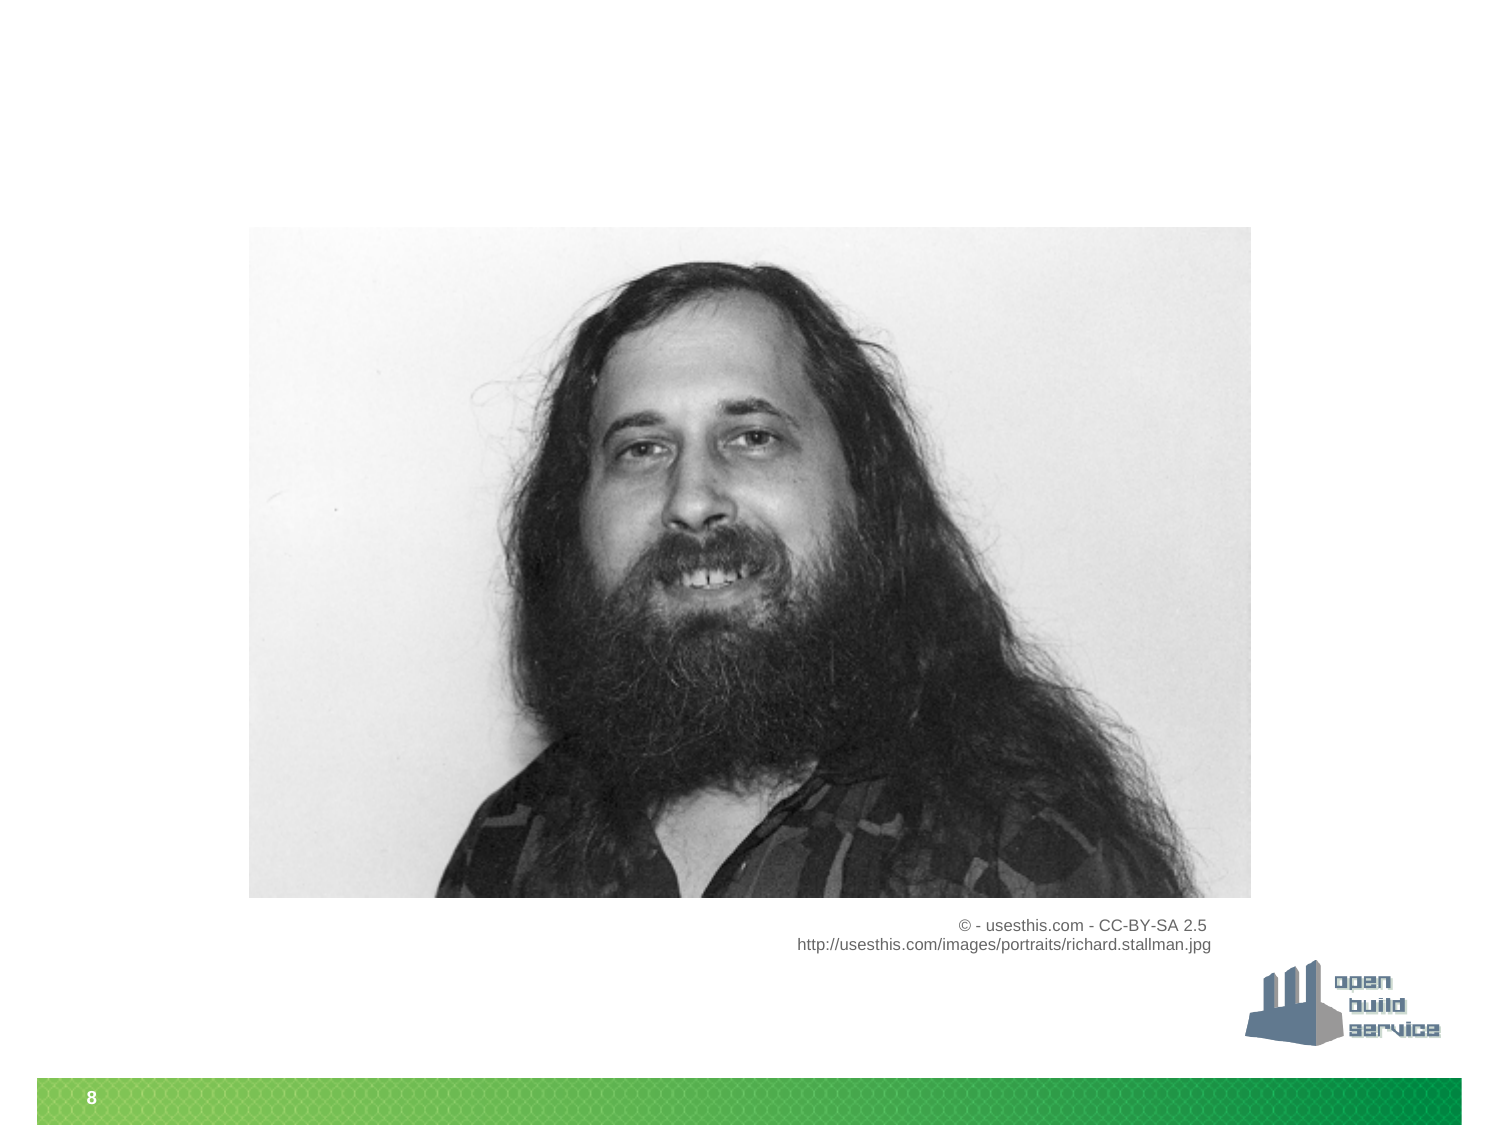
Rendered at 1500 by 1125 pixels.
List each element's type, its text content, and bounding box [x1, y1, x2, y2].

picture [1245, 960, 1441, 1046]
picture [249, 227, 1251, 898]
picture [37, 1078, 1462, 1125]
text_box © - usesthis.com - CC-BY-SA 2.5 http://usesthis.com/images/portraits/richard.stallman.jpg [797, 915, 1212, 954]
